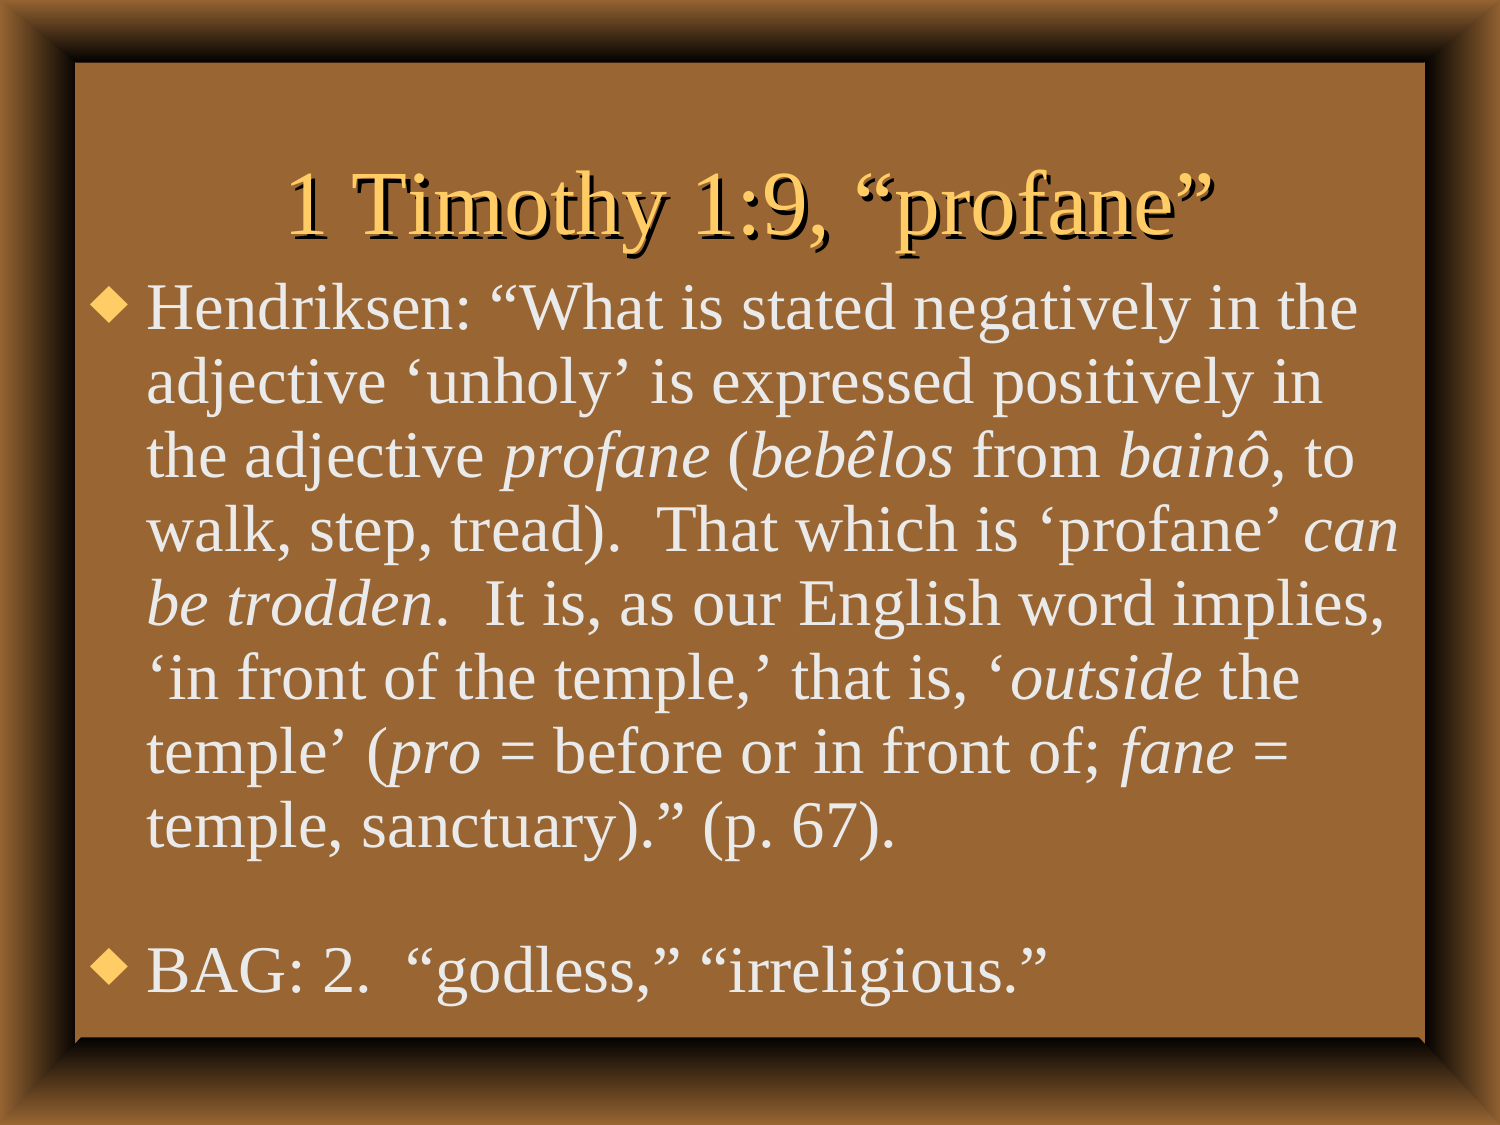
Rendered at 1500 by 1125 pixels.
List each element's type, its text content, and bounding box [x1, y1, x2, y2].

list Hendriksen: “What is stated negatively in the adjective ‘unholy’ is expressed positively in the adjective profane (bebêlos from bainô, to walk, step, tread). That which is ‘profane’ can be trodden. It is, as our English word implies, ‘in front of the temple,’ that is, ‘outside the temple’ (pro = before or in front of; fane = temple, sanctuary).” (p. 67). [75, 262, 1426, 924]
title 1 Timothy 1:9, “profane” [112, 74, 1388, 262]
text_box BAG: 2. “godless,” “irreligious.” [75, 924, 1426, 1013]
